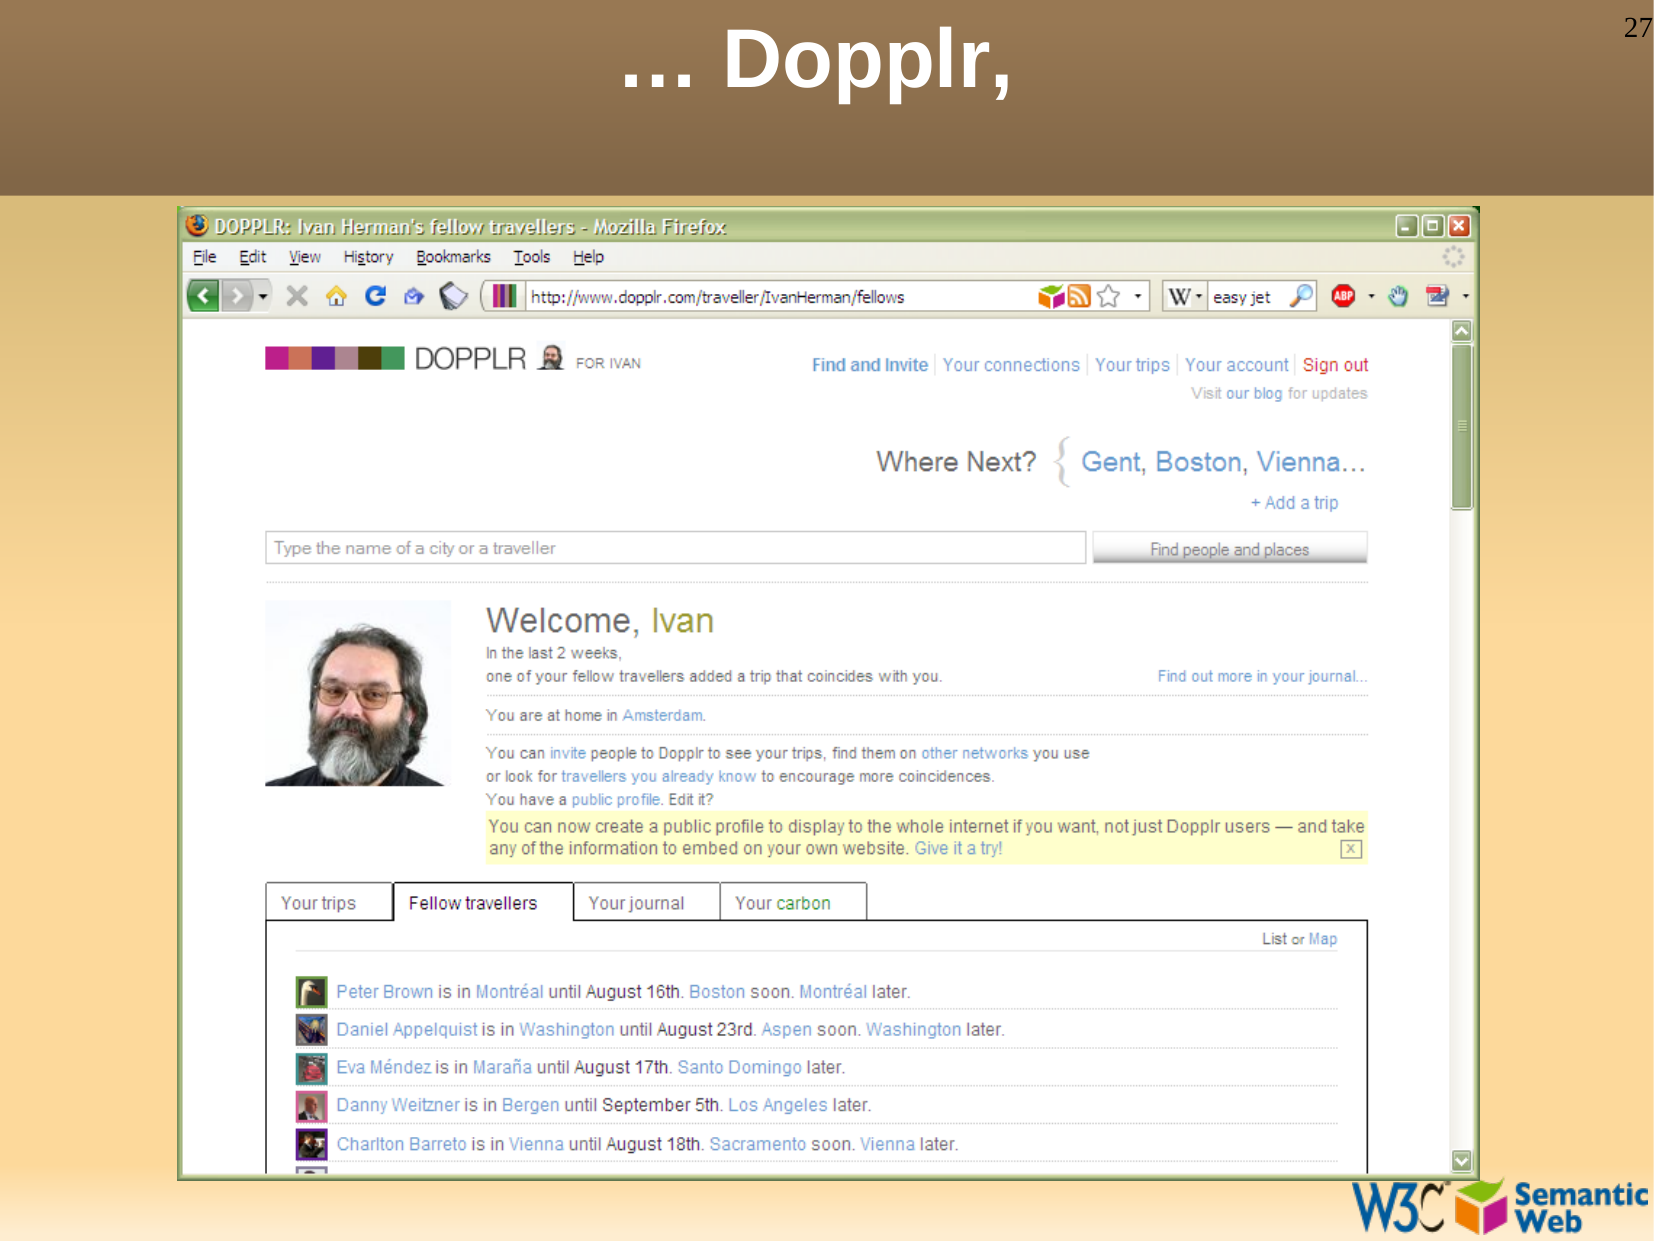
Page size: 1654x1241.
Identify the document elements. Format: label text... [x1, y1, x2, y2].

picture [0, 119, 1654, 1241]
title … Dopplr, [0, 0, 1654, 119]
